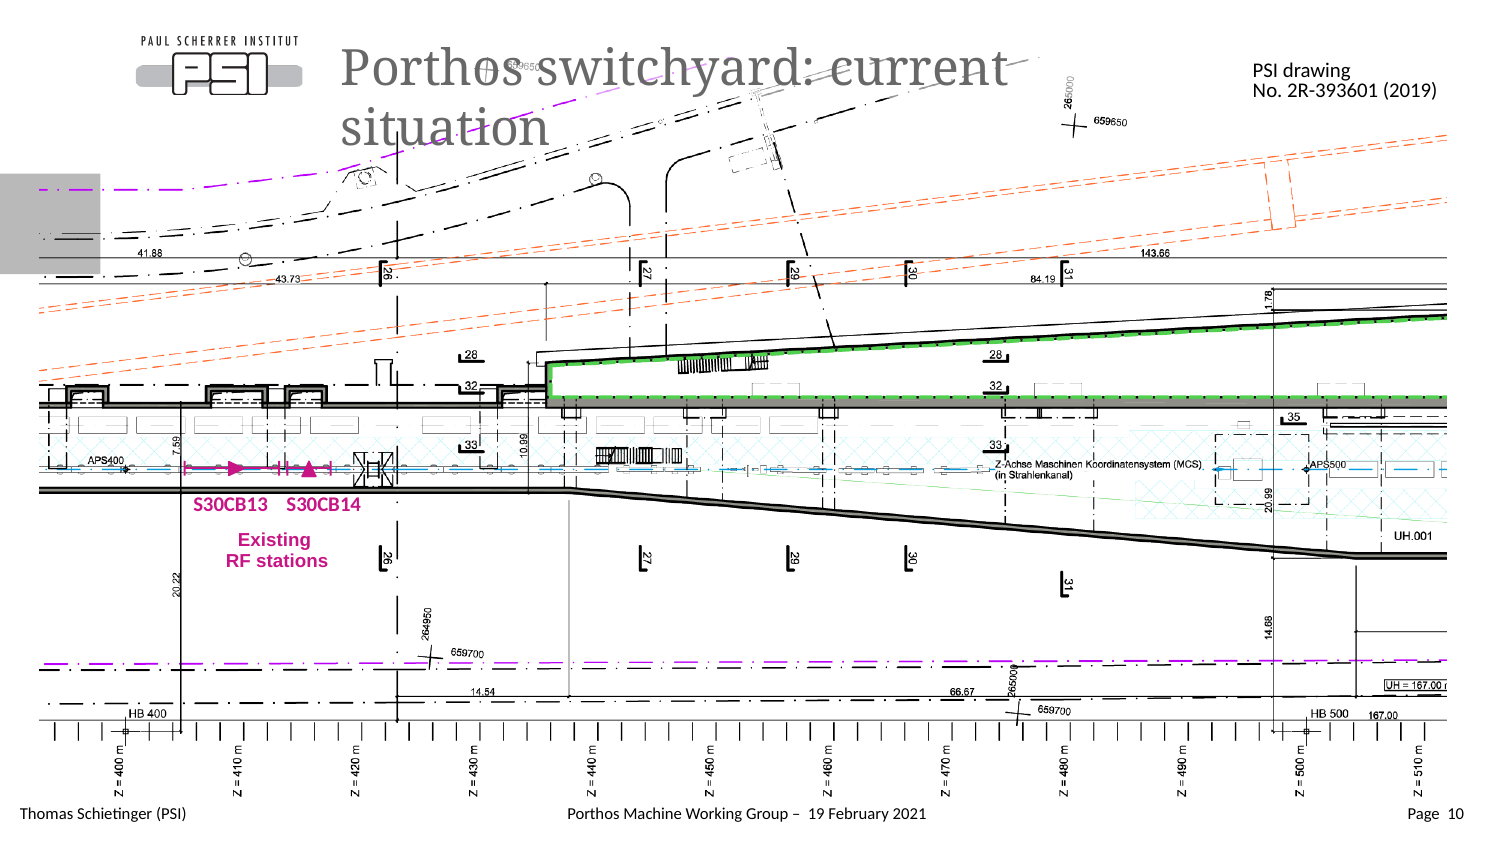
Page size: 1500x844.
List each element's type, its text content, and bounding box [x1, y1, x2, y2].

title Porthos switchyard: current situation [340, 35, 1231, 98]
picture [39, 57, 1447, 819]
text_box PSI drawing No. 2R-393601 (2019) [1237, 54, 1453, 114]
text_box S30CB14 [271, 488, 381, 524]
text_box S30CB13 [178, 488, 271, 524]
text_box Existing RF stations [207, 521, 347, 579]
